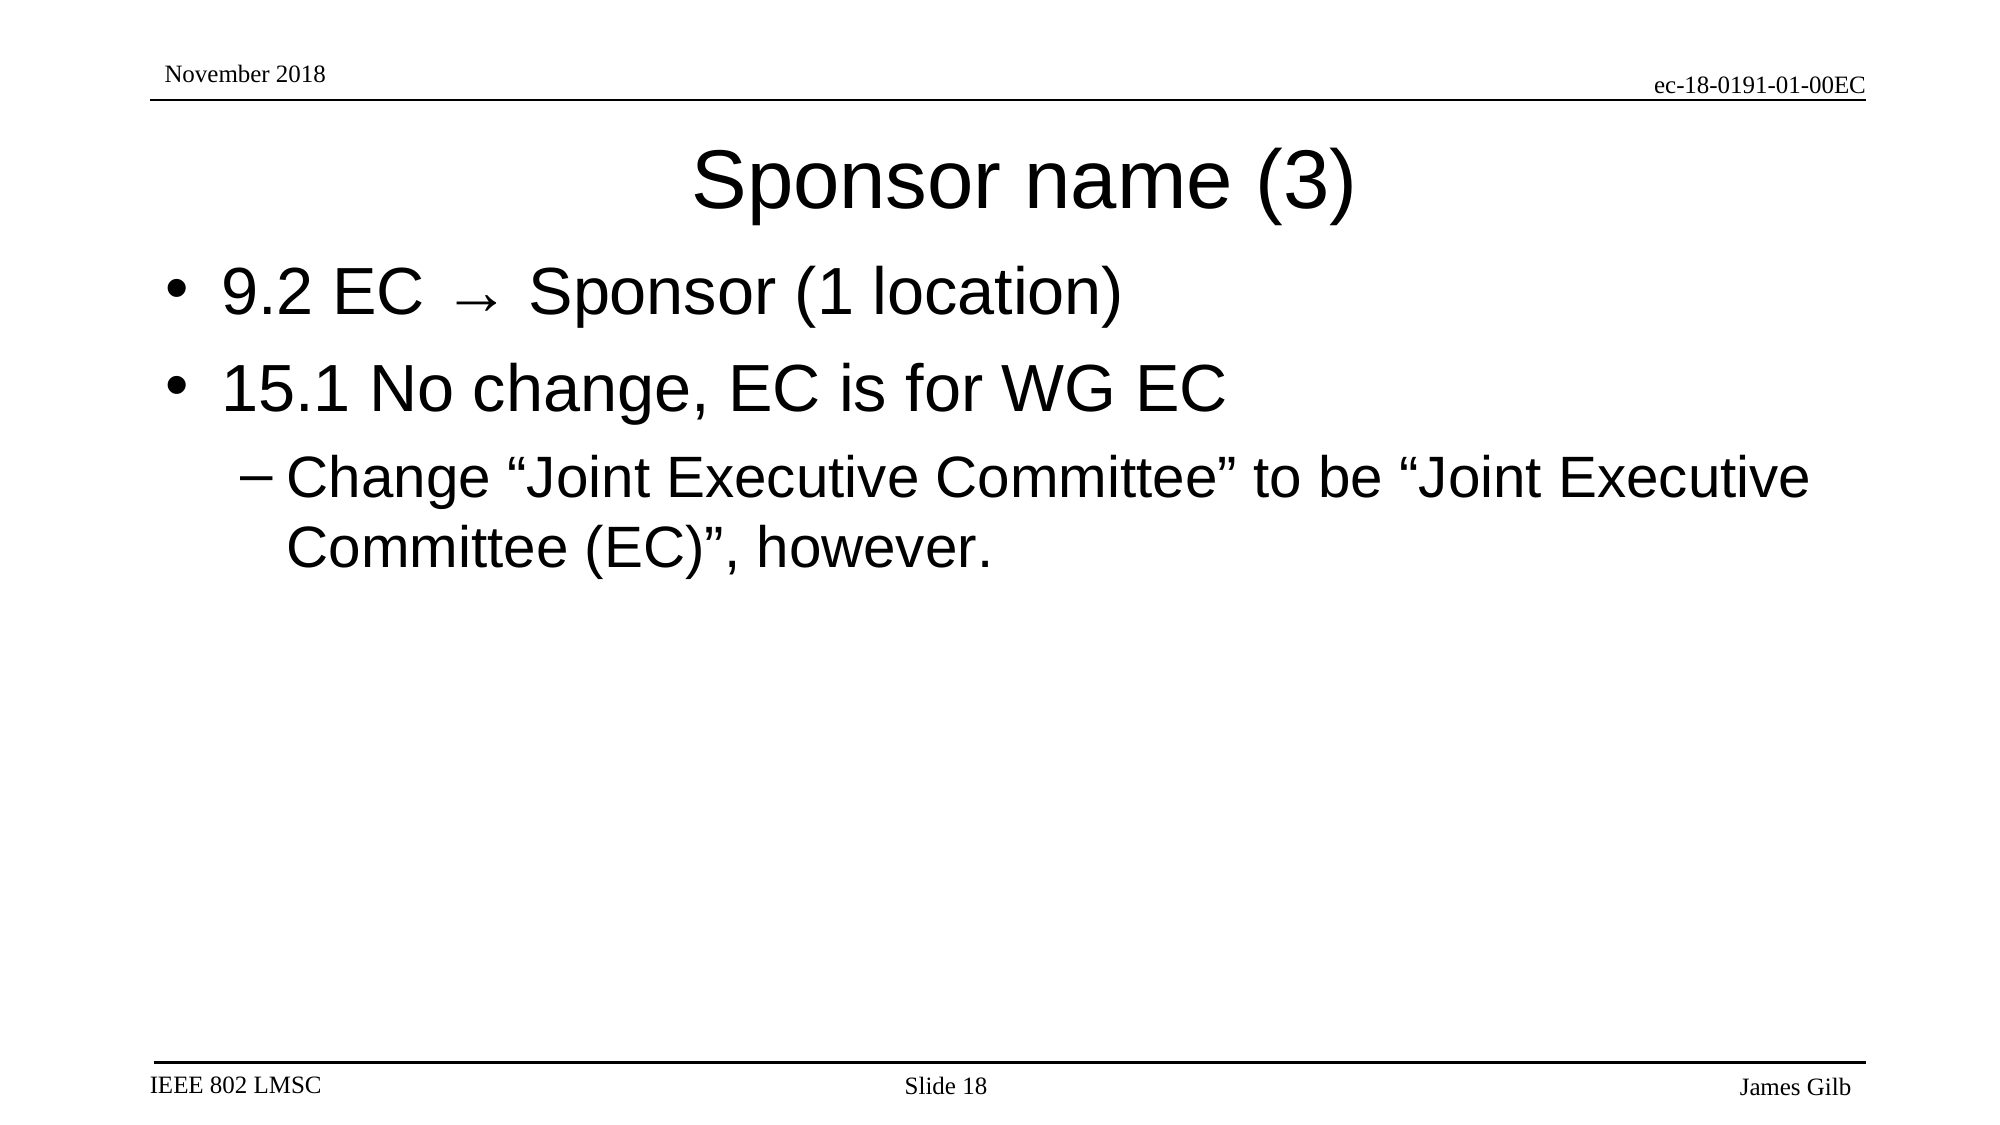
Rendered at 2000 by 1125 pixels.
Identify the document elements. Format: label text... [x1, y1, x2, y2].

title Sponsor name (3) [149, 112, 1900, 238]
list 9.2 EC → Sponsor (1 location) 15.1 No change, EC is for WG EC Change “Joint Executive Committee” to be “Joint Executive Committee (EC)”, however. [149, 239, 1900, 1051]
